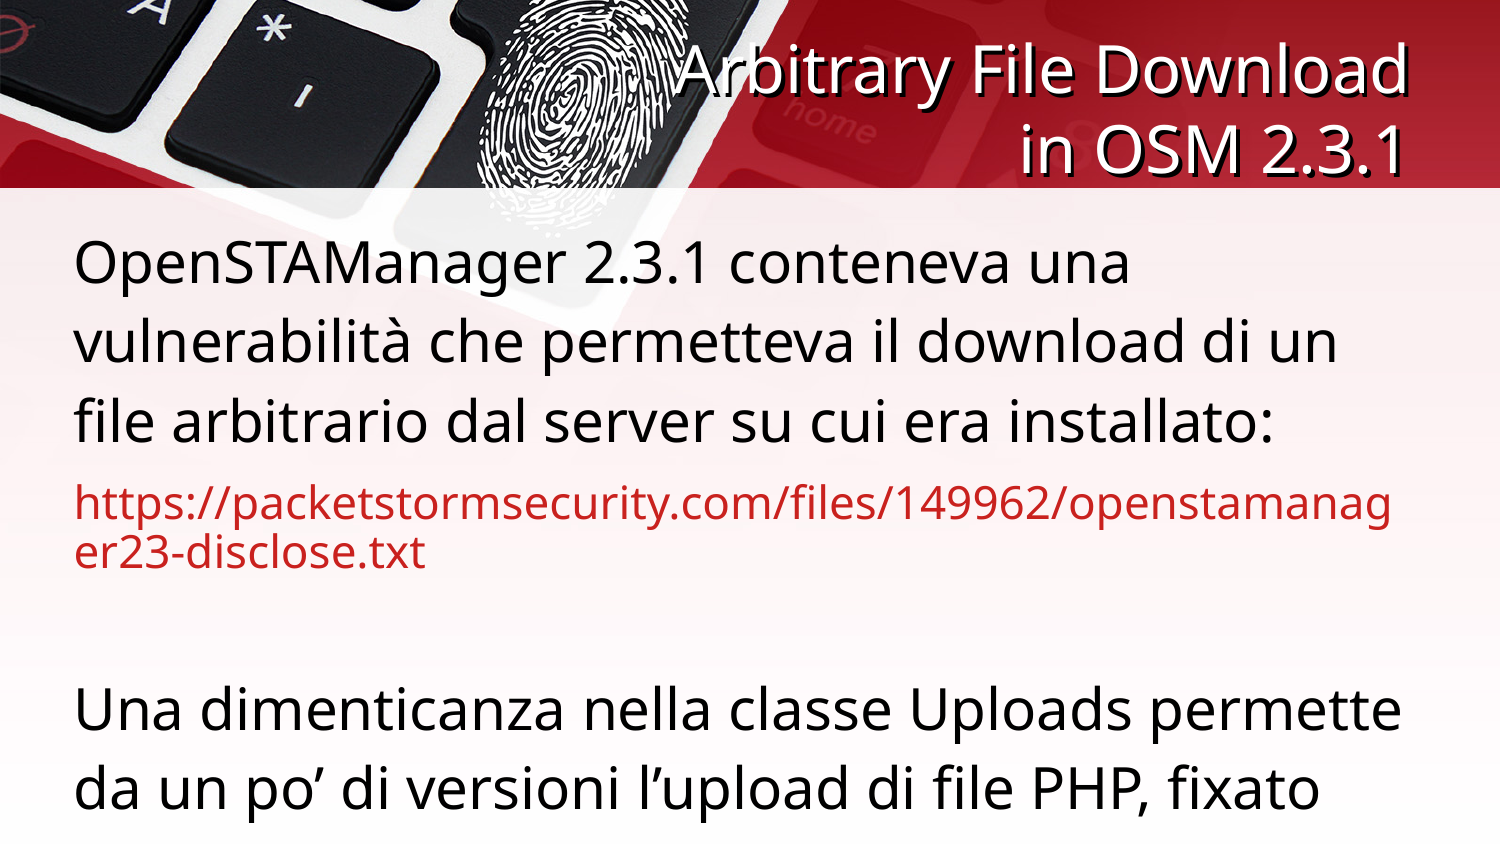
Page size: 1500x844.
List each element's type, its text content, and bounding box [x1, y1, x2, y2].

picture [0, 0, 1500, 844]
title Arbitrary File Download in OSM 2.3.1 [73, 46, 1427, 168]
list OpenSTAManager 2.3.1 conteneva una vulnerabilità che permetteva il download di un file arbitrario dal server su cui era installato: https://packetstormsecurity.com/files/149962/openstamanager23-disclose.txt Una dimenticanza nella classe Uploads permette da un po’ di versioni l’upload di file PHP, fixato per ora nella 2.4.20 in arrivo! [73, 221, 1418, 752]
